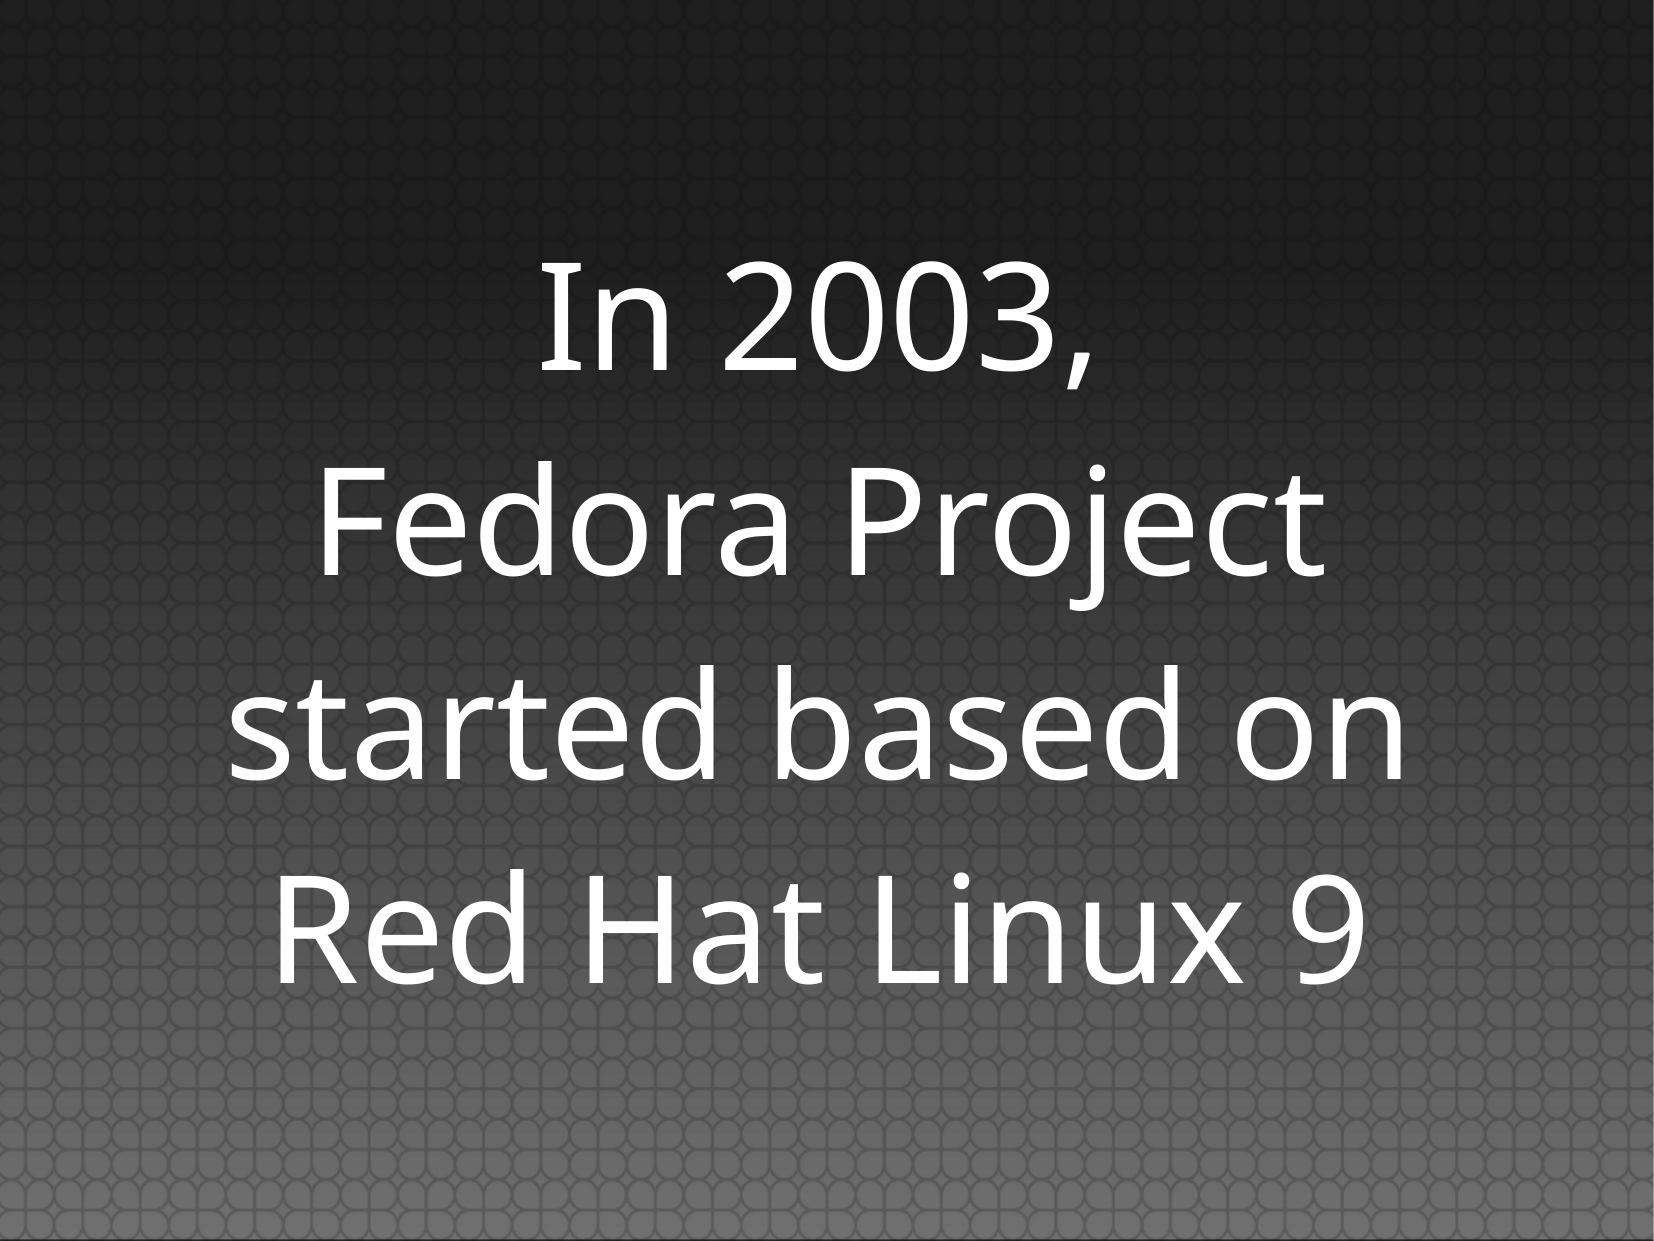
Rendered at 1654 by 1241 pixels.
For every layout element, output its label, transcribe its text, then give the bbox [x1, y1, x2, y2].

picture [0, 0, 1654, 1241]
title In 2003, Fedora Project started based on Red Hat Linux 9 [75, 283, 1564, 954]
